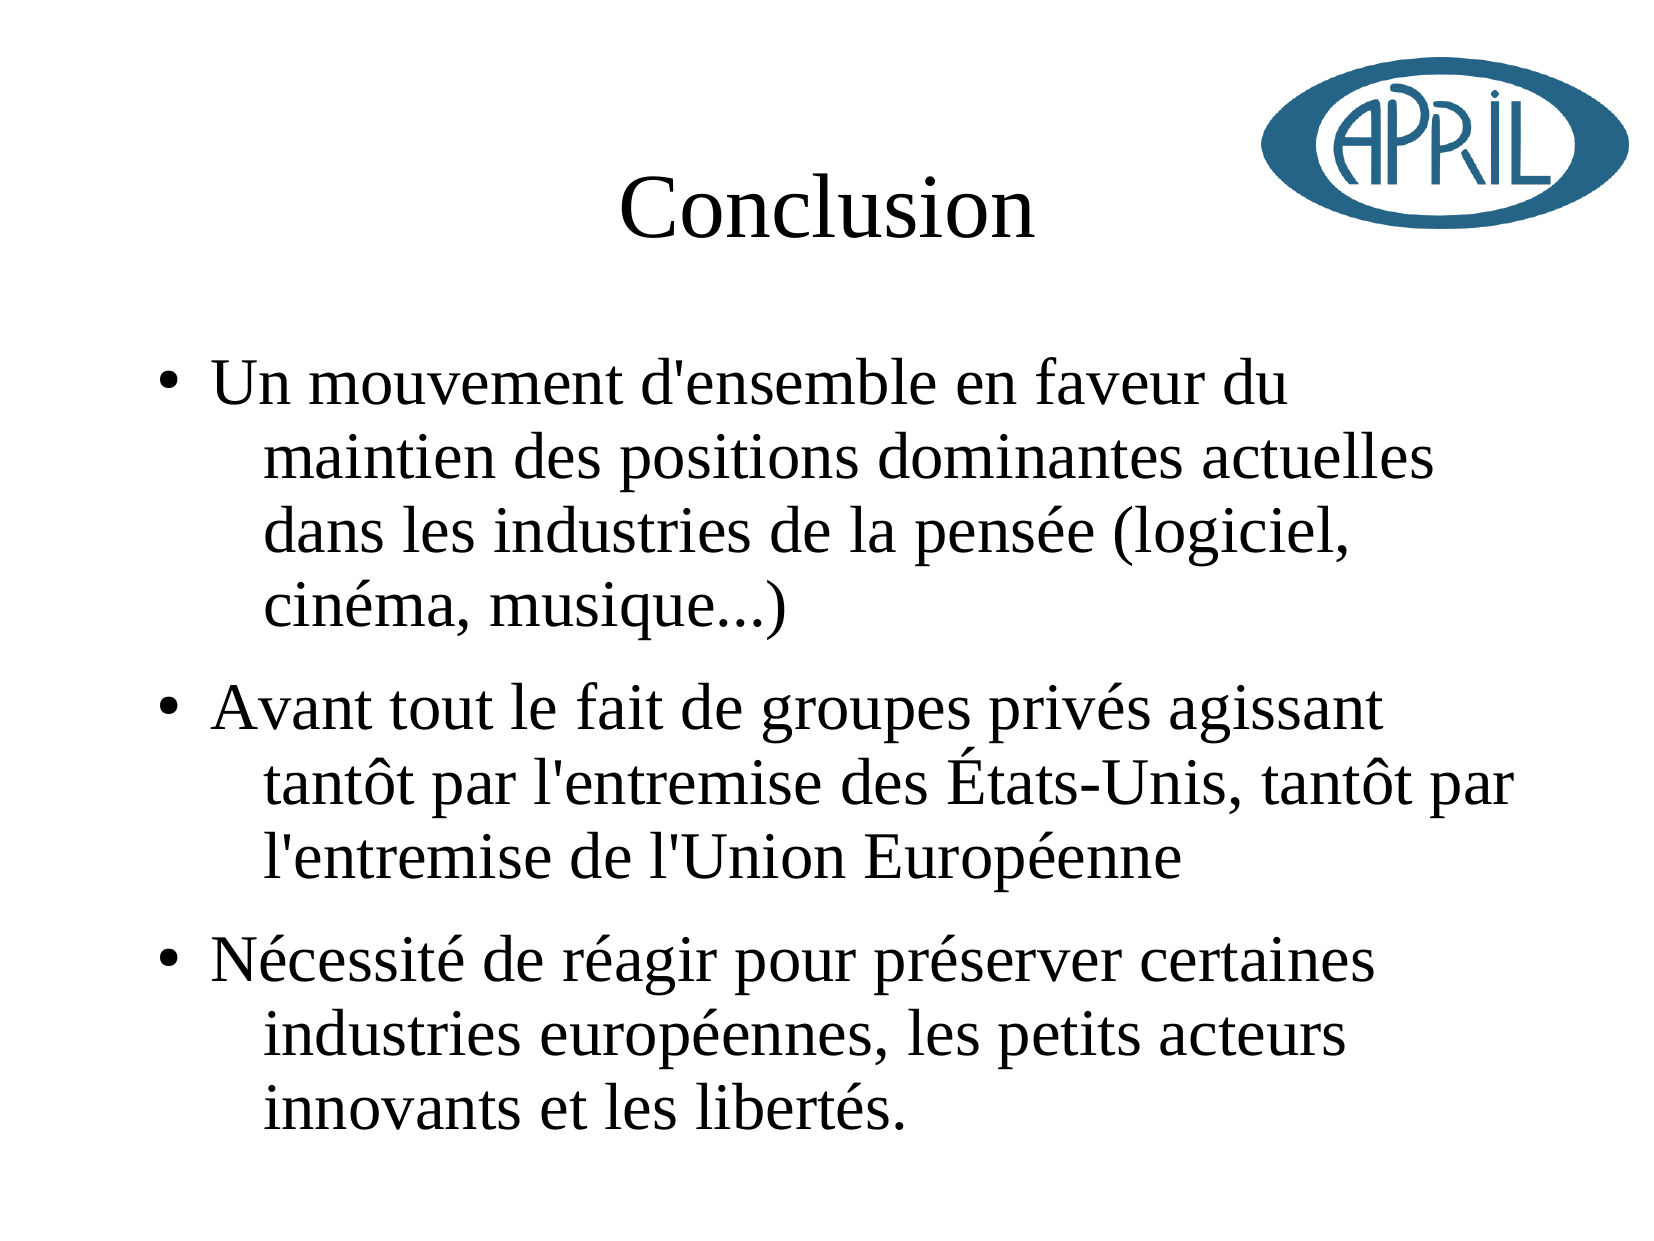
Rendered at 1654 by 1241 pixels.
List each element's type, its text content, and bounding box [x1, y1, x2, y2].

title Conclusion [121, 102, 1534, 311]
list Un mouvement d'ensemble en faveur du maintien des positions dominantes actuelles dans les industries de la pensée (logiciel, cinéma, musique...) Avant tout le fait de groupes privés agissant tantôt par l'entremise des États-Unis, tantôt par l'entremise de l'Union Européenne Nécessité de réagir pour préserver certaines industries européennes, les petits acteurs innovants et les libertés. [121, 344, 1534, 1212]
picture [1261, 57, 1629, 229]
